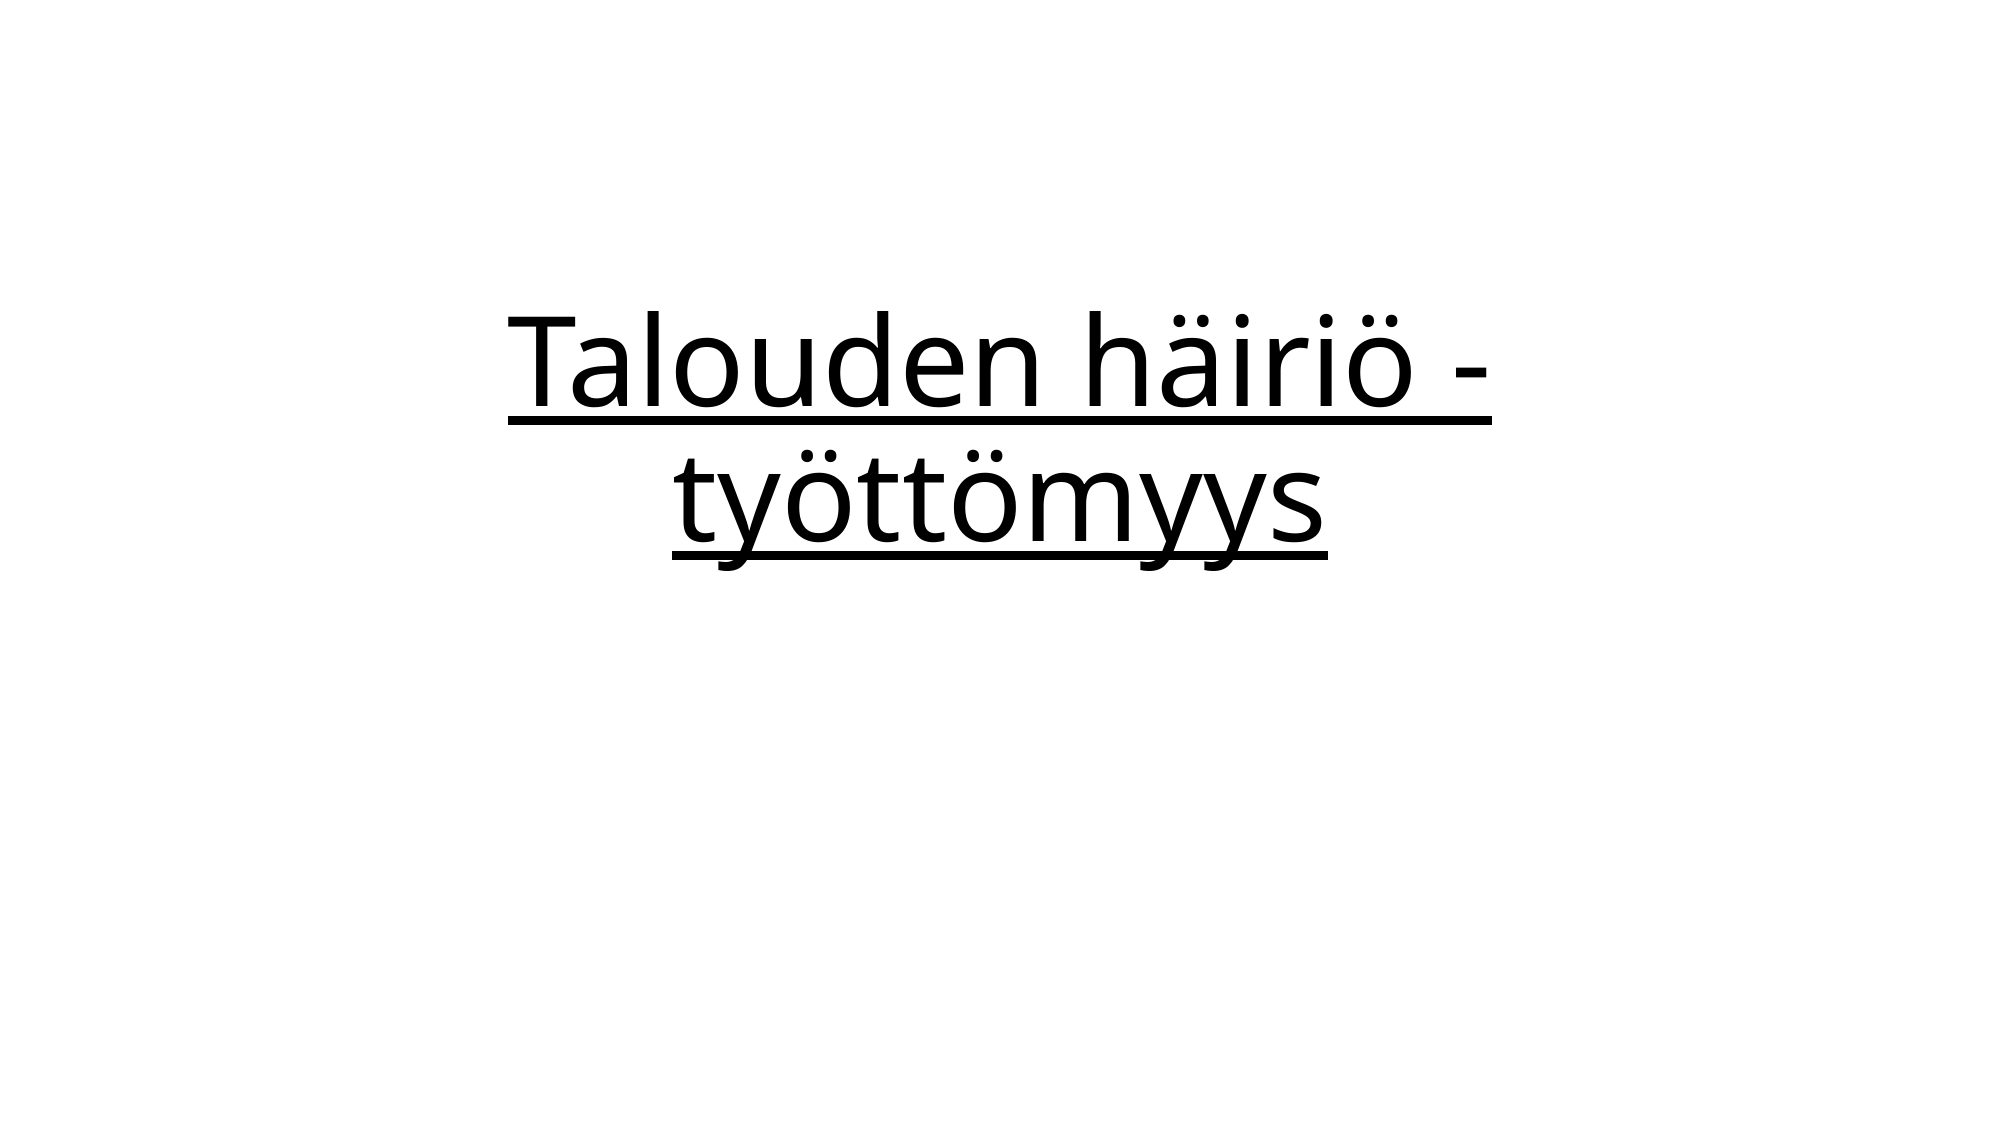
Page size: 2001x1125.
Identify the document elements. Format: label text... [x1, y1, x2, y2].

title Talouden häiriö - työttömyys [249, 184, 1750, 576]
